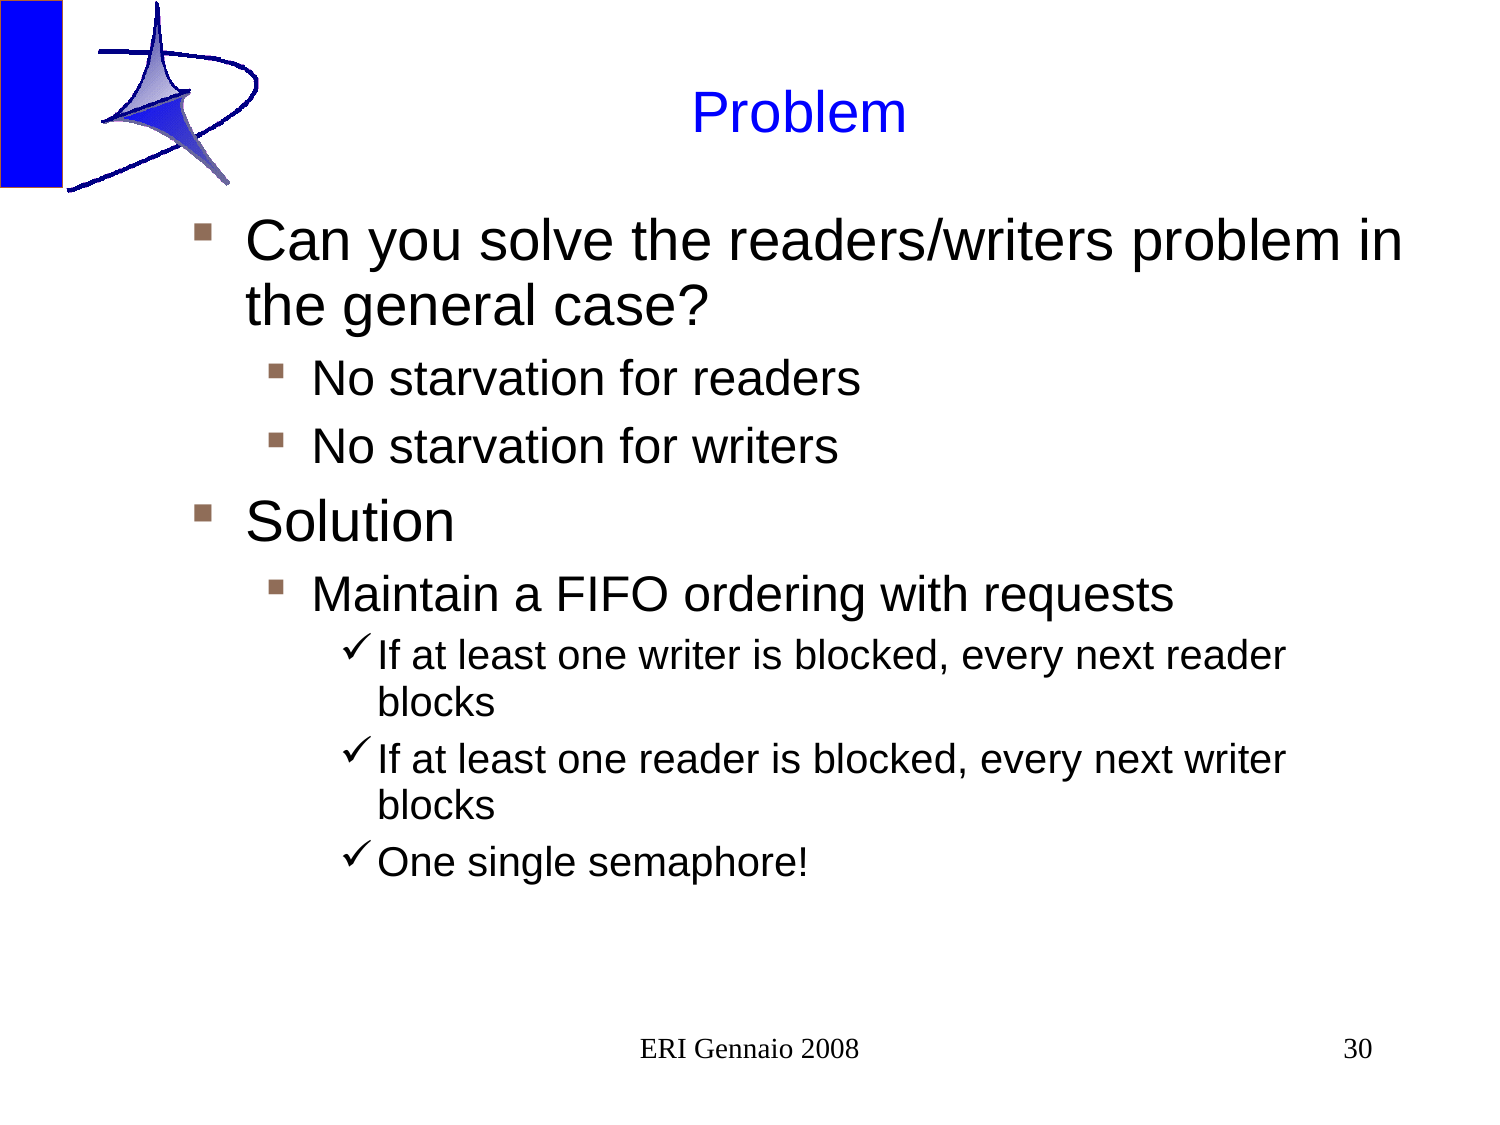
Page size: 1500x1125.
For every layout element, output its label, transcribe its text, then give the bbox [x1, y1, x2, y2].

title Problem [174, 62, 1425, 163]
list Can you solve the readers/writers problem in the general case? No starvation for readers No starvation for writers Solution Maintain a FIFO ordering with requests If at least one writer is blocked, every next reader blocks If at least one reader is blocked, every next writer blocks One single semaphore! [174, 199, 1425, 963]
picture [62, 0, 263, 197]
